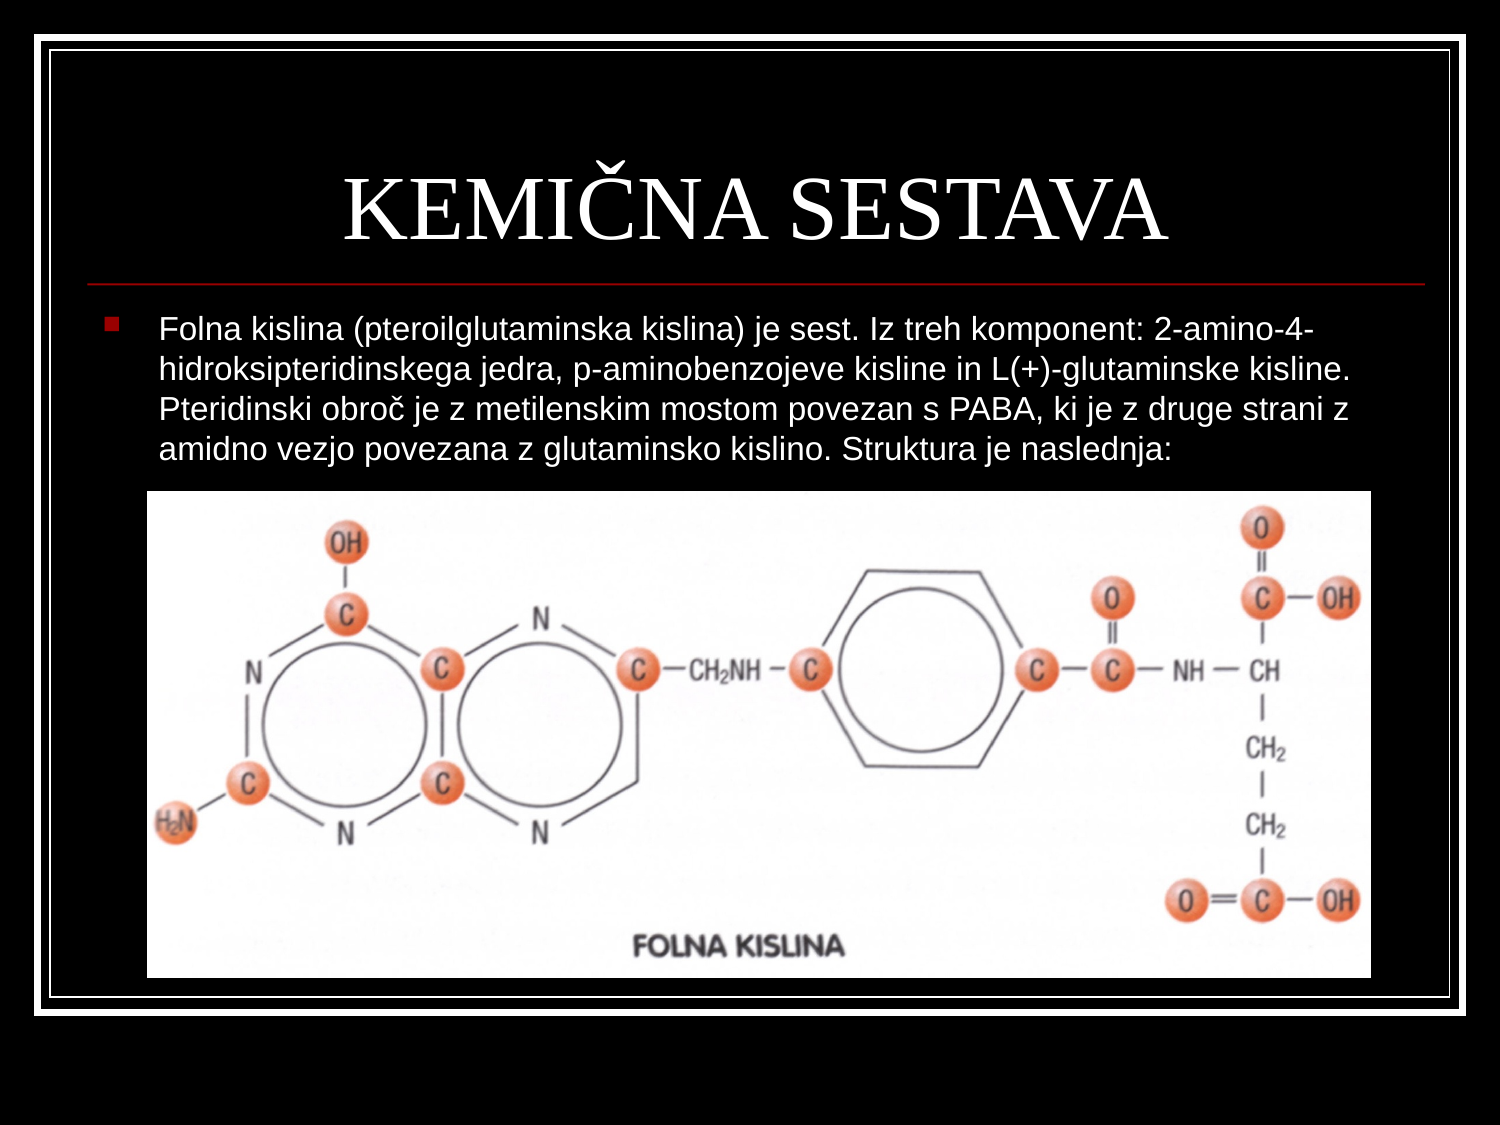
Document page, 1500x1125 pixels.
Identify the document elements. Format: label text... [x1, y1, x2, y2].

title KEMIČNA SESTAVA [87, 77, 1425, 266]
list Folna kislina (pteroilglutaminska kislina) je sest. Iz treh komponent: 2-amino-4-hidroksipteridinskega jedra, p-aminobenzojeve kisline in L(+)-glutaminske kisline. Pteridinski obroč je z metilenskim mostom povezan s PABA, ki je z druge strani z amidno vezjo povezana z glutaminsko kislino. Struktura je naslednja: [87, 299, 1425, 963]
picture [147, 491, 1371, 978]
